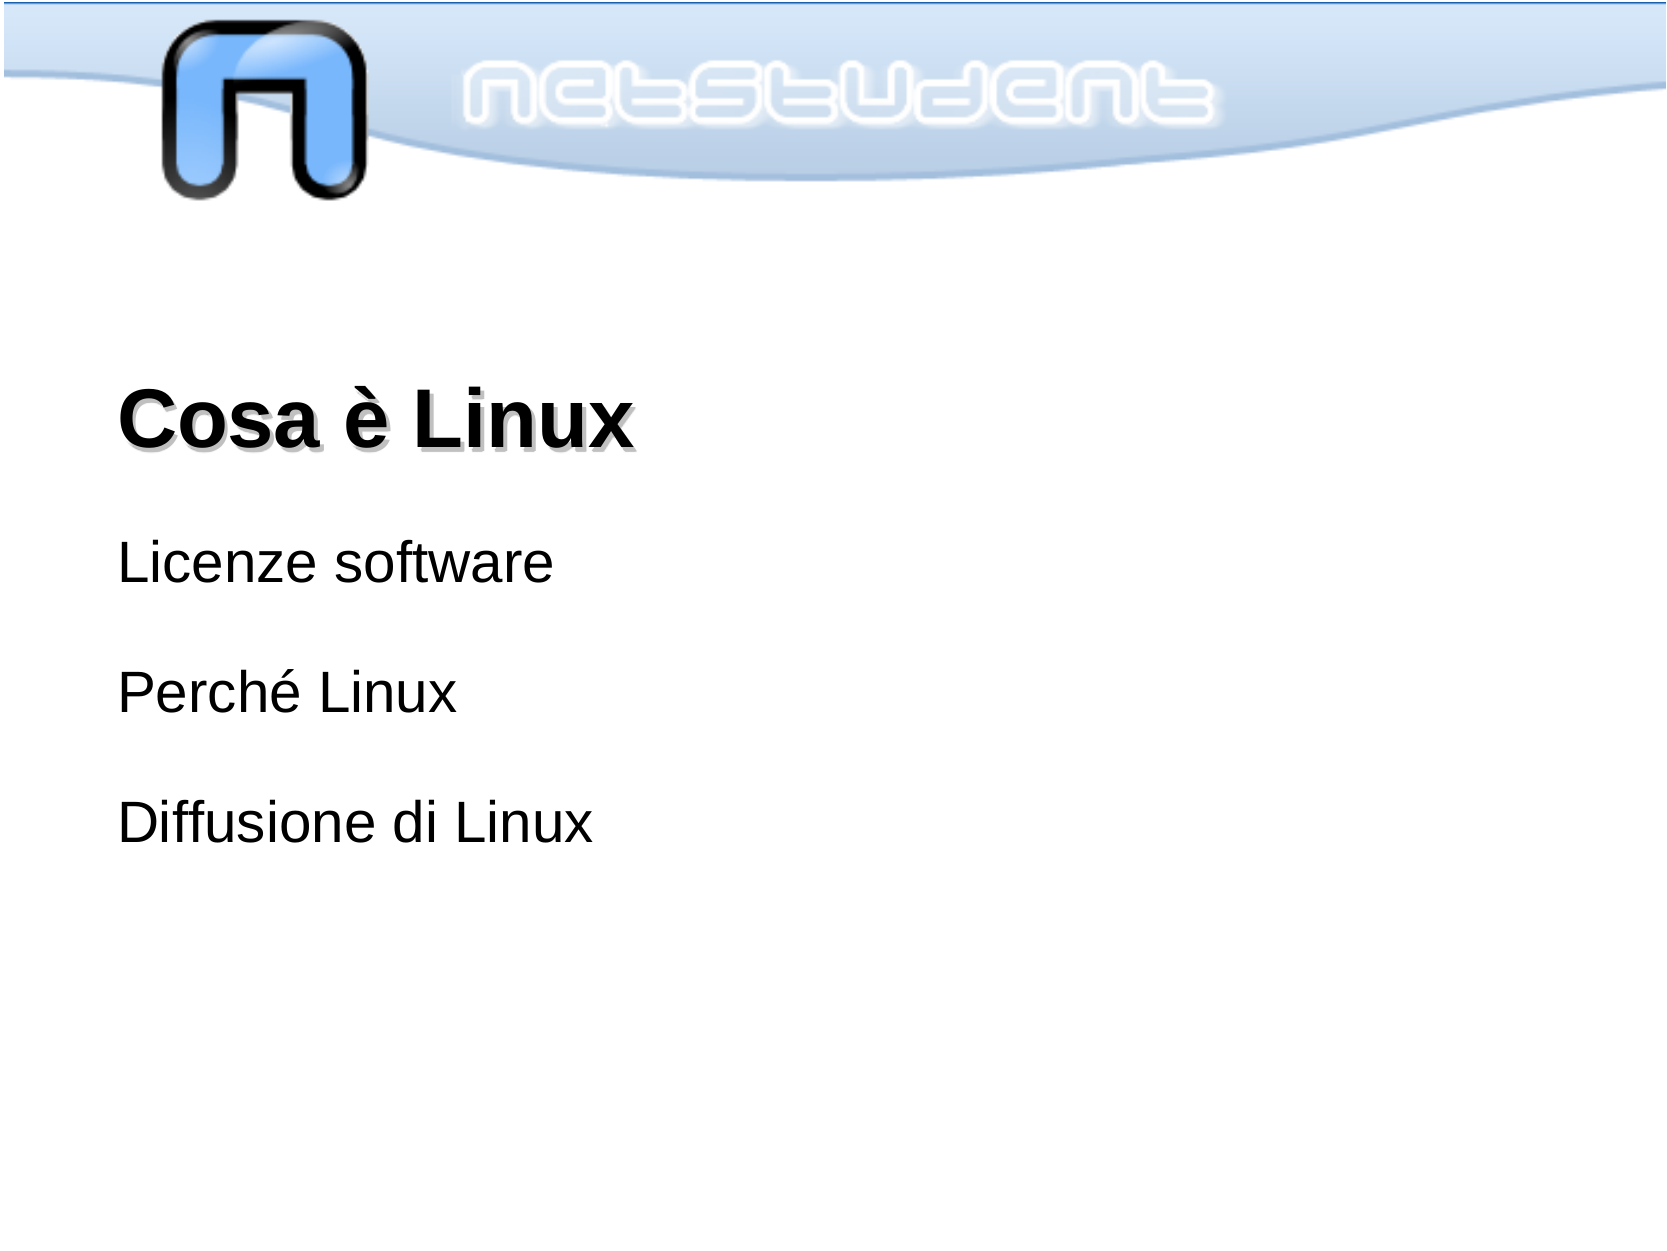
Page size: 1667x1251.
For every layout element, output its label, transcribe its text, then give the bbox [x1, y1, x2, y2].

picture [0, 0, 1667, 1251]
title Cosa è Linux Licenze software Perché Linux Diffusione di Linux [110, 235, 1530, 1057]
